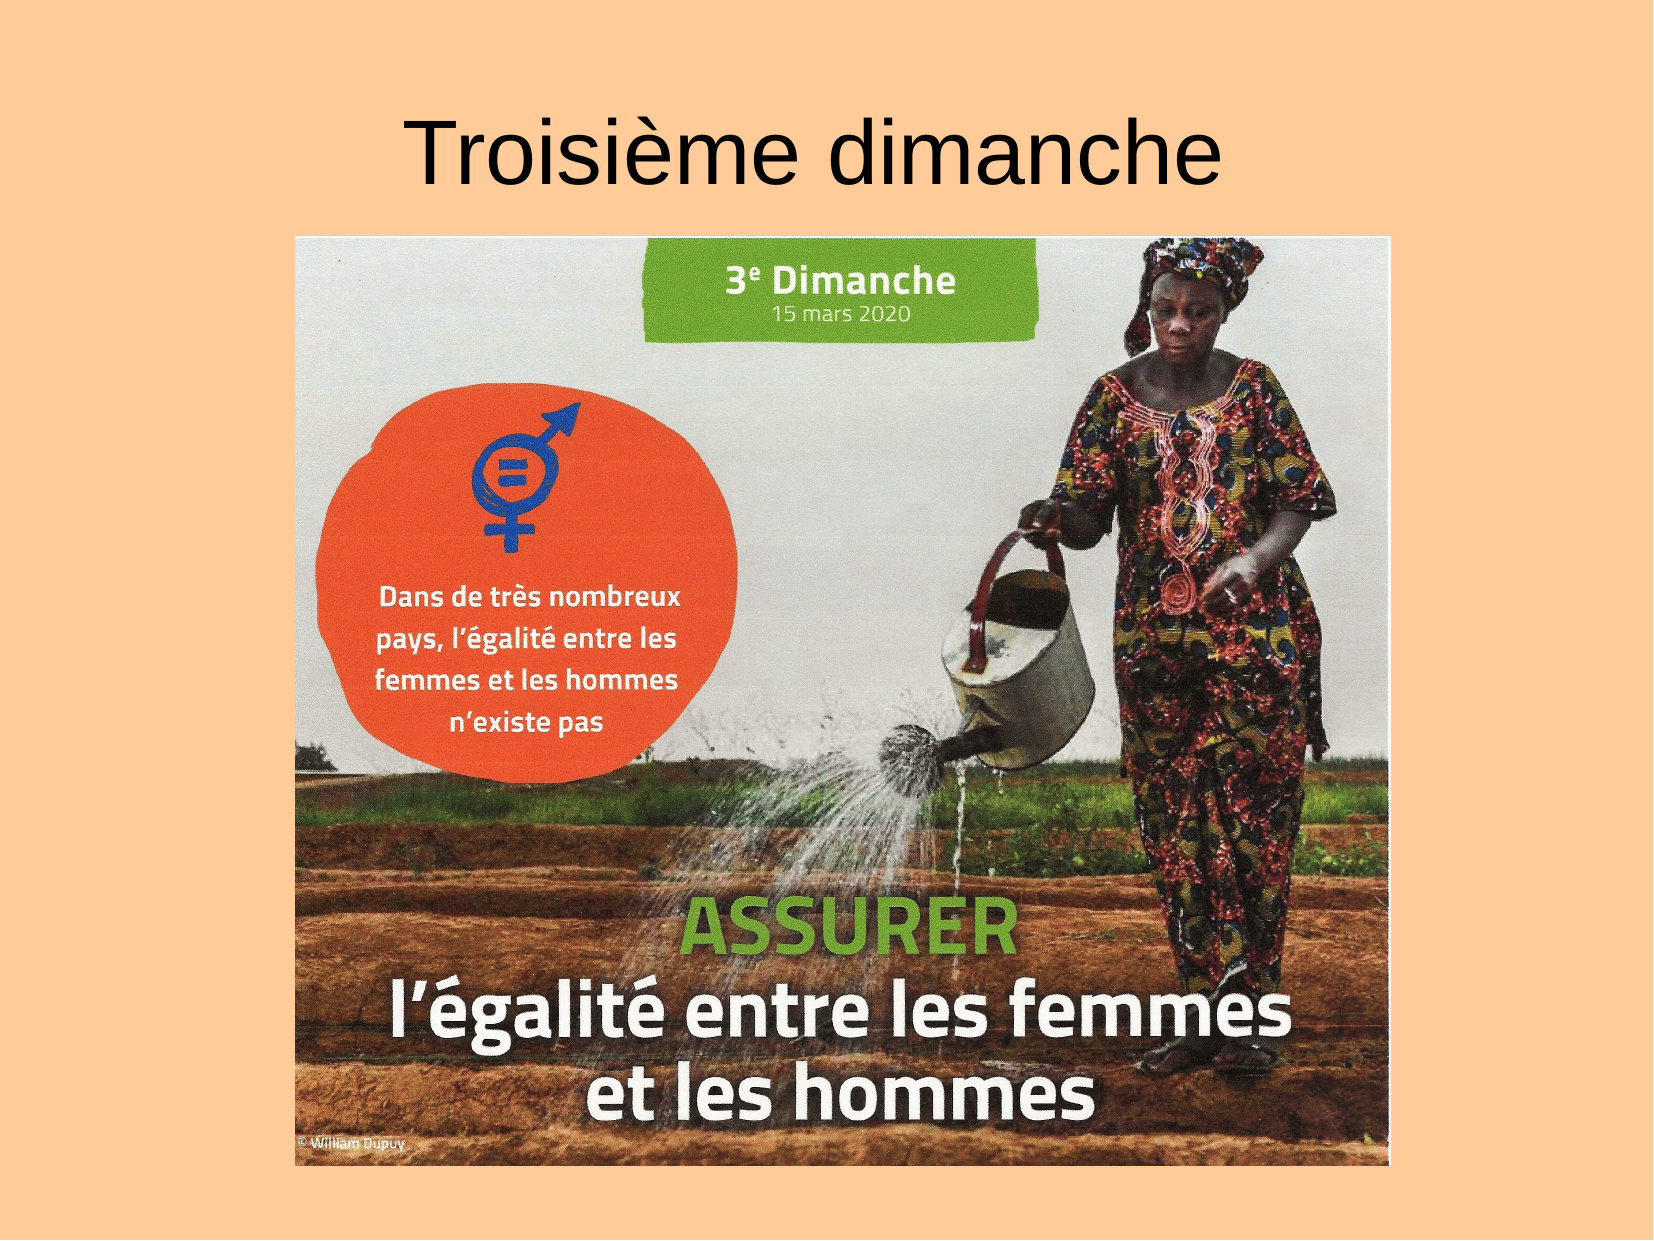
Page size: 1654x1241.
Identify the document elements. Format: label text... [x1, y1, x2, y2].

picture [295, 236, 1391, 1166]
title Troisième dimanche [82, 49, 1571, 257]
